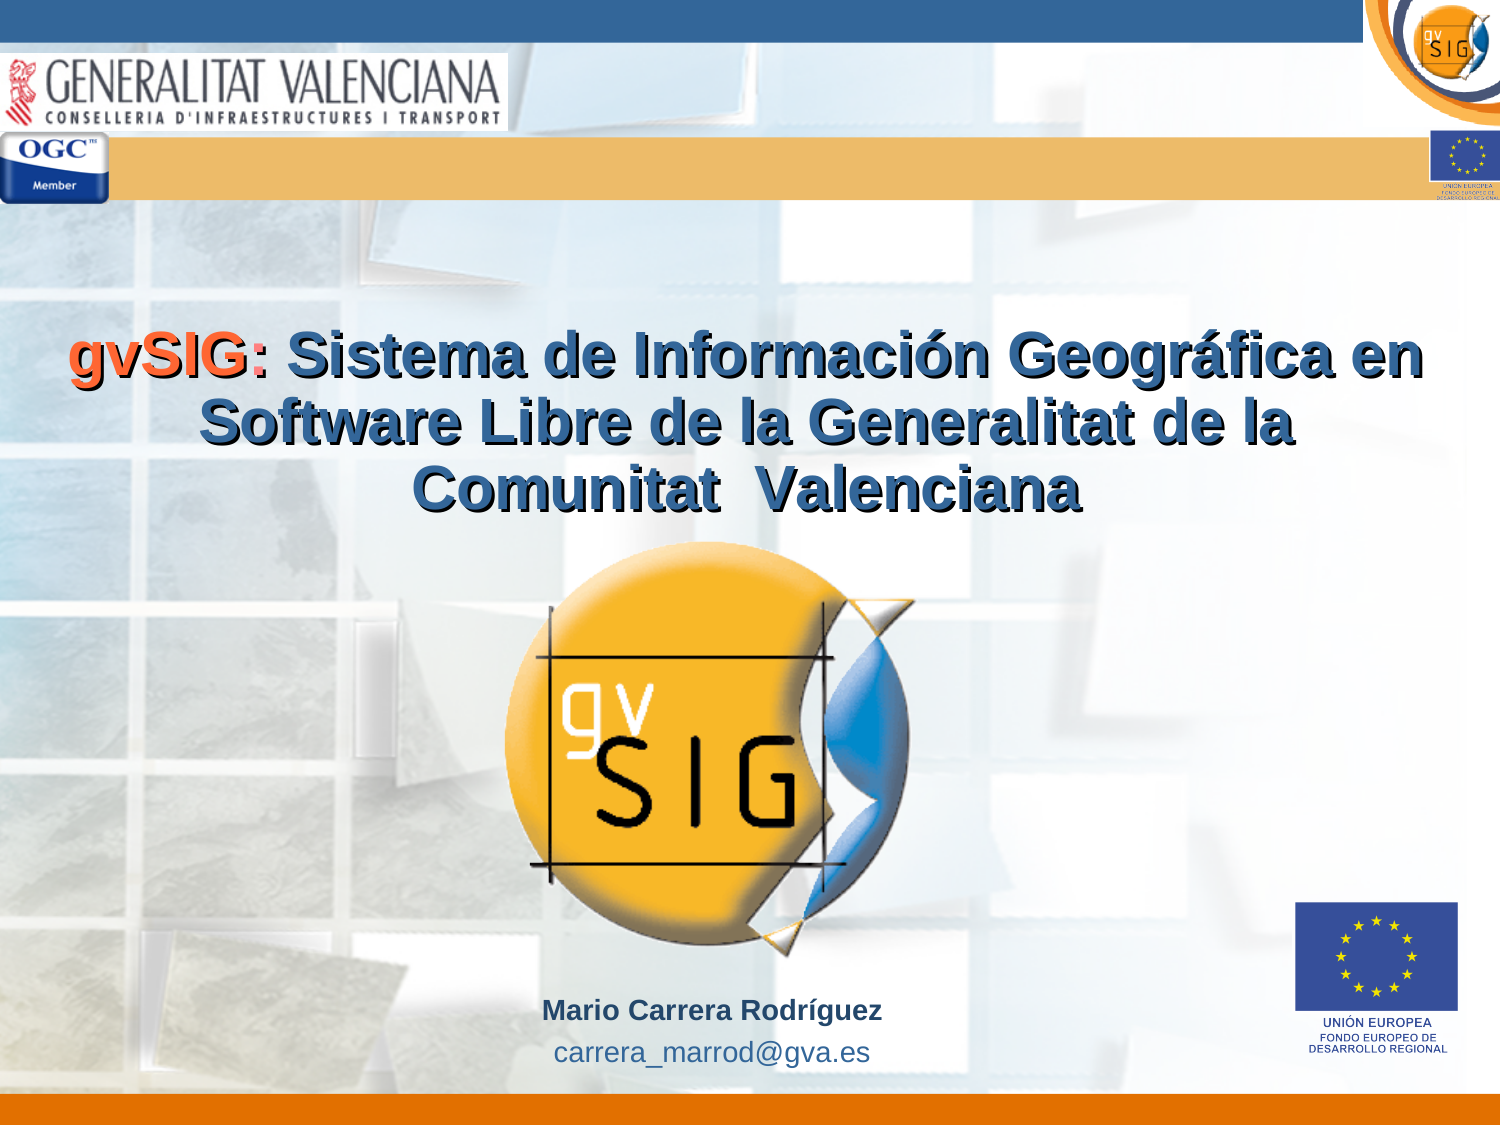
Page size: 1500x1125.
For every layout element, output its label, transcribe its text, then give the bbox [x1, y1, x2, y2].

picture [1292, 899, 1461, 1053]
picture [1429, 129, 1500, 200]
picture [0, 132, 109, 204]
picture [0, 53, 508, 131]
picture [497, 537, 920, 963]
picture [1363, 0, 1500, 127]
text_box gvSIG: Sistema de Información Geográfica en Software Libre de la Generalitat de la Comunitat Valenciana [52, 314, 1441, 539]
text_box Mario Carrera Rodríguez carrera_marrod@gva.es [522, 988, 903, 1077]
